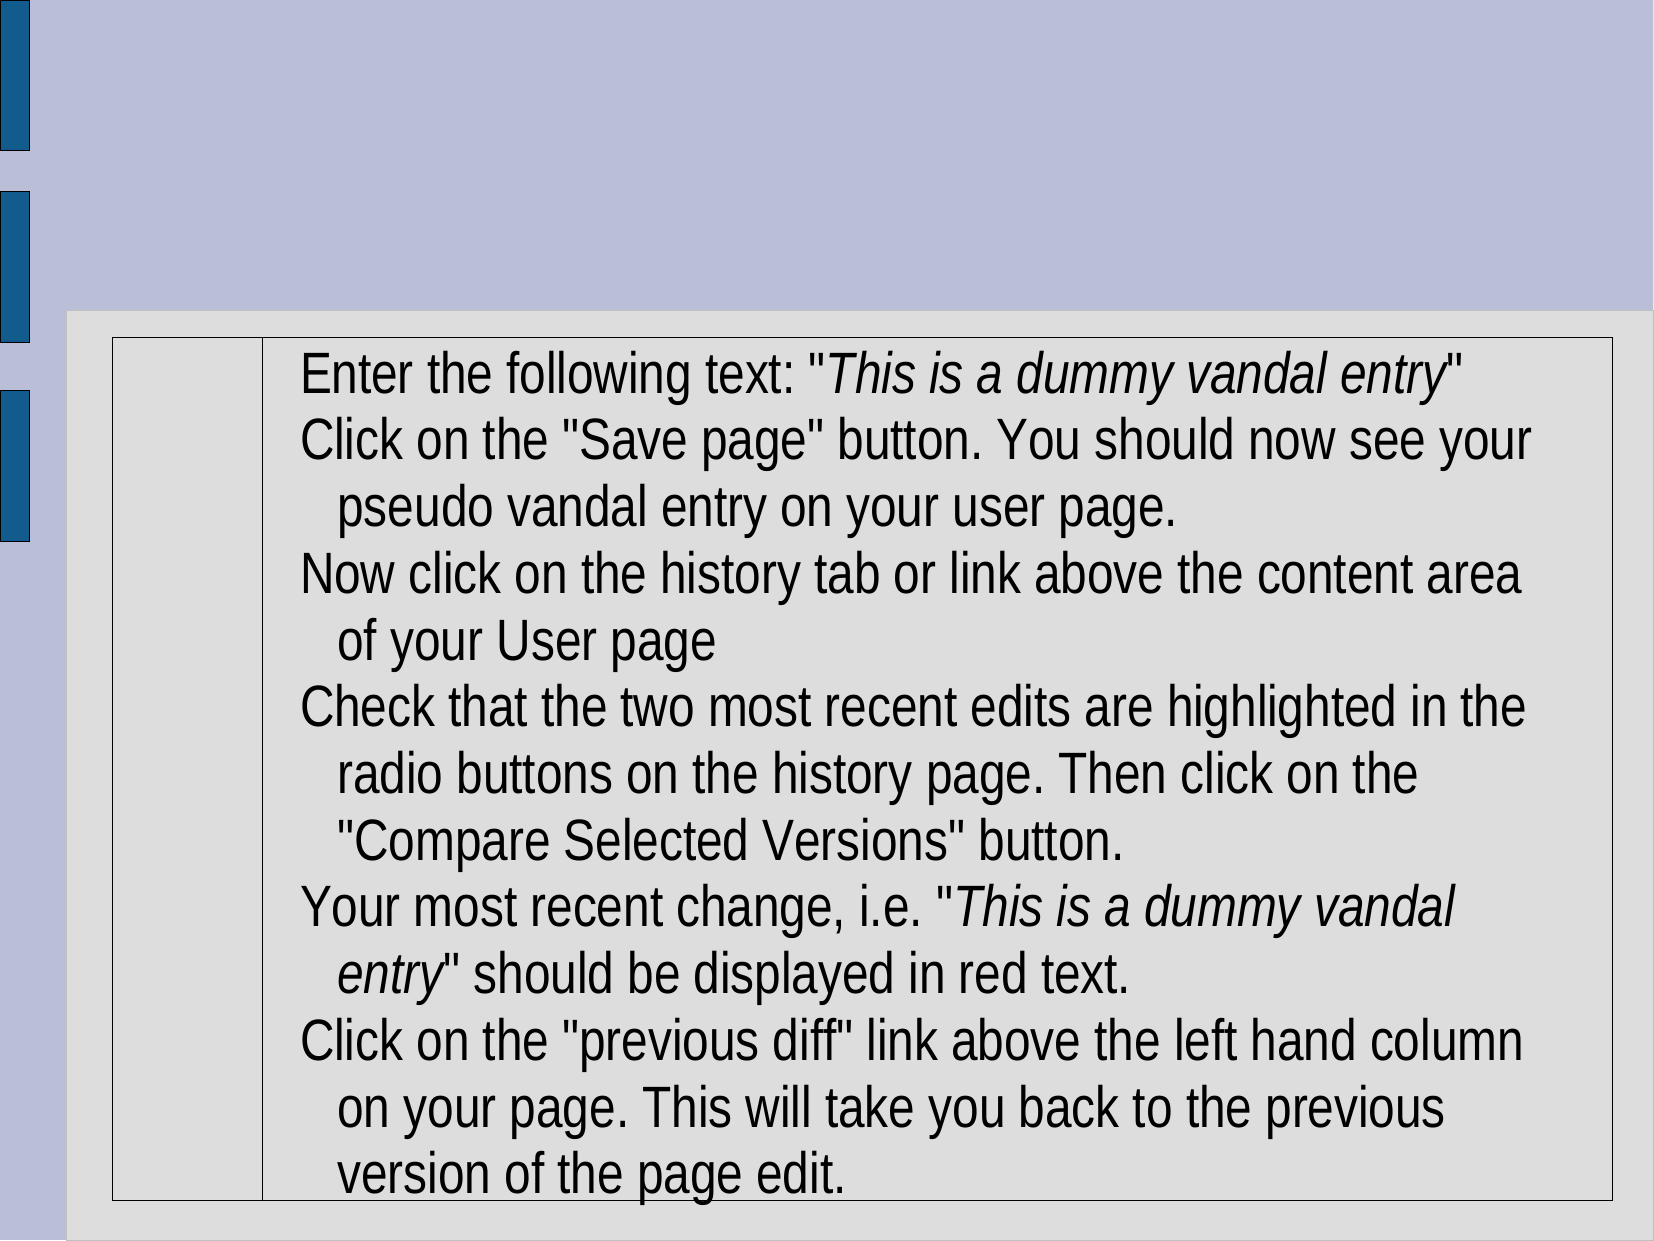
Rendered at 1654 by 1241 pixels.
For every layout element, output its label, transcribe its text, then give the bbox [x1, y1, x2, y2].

list Enter the following text: "This is a dummy vandal entry" Click on the "Save page" button. You should now see your pseudo vandal entry on your user page. Now click on the history tab or link above the content area of your User page Check that the two most recent edits are highlighted in the radio buttons on the history page. Then click on the "Compare Selected Versions" button. Your most recent change, i.e. "This is a dummy vandal entry" should be displayed in red text. Click on the "previous diff" link above the left hand column on your page. This will take you back to the previous version of the page edit. [263, 338, 1566, 1200]
